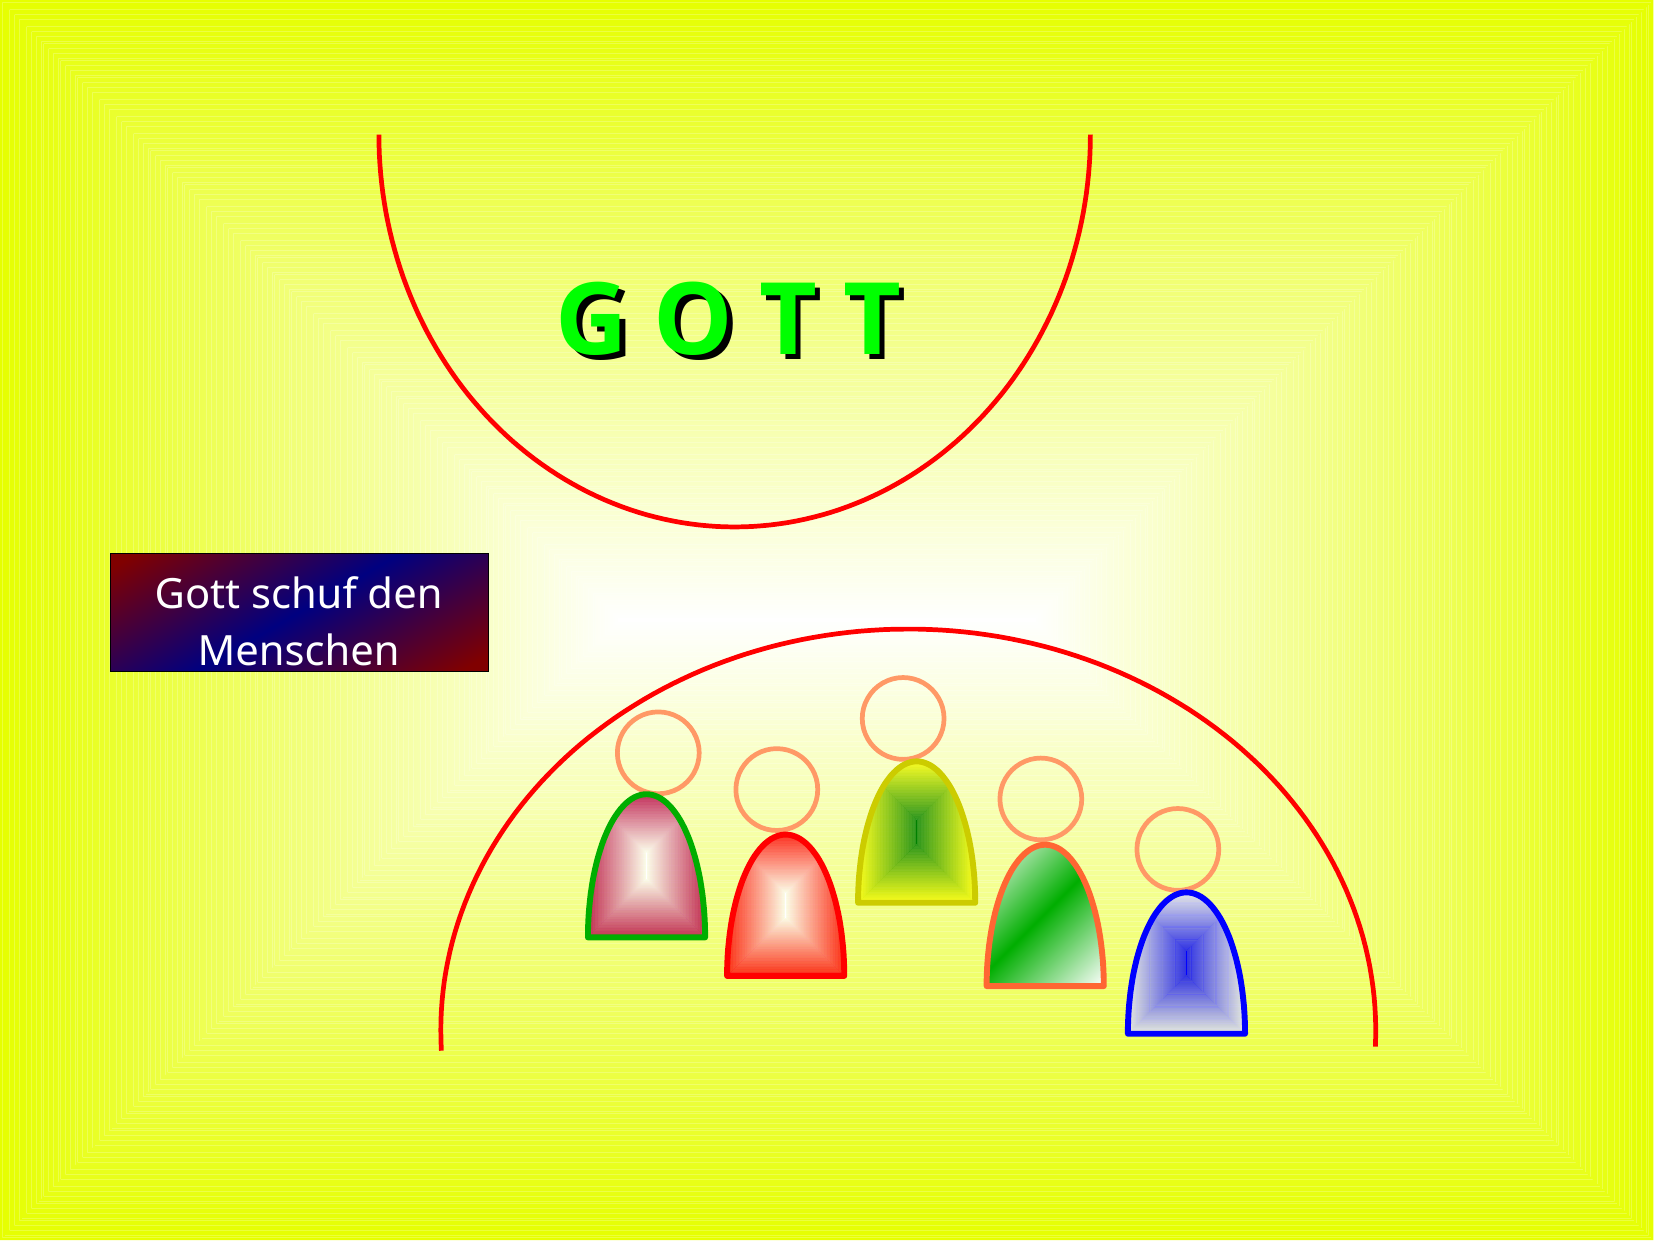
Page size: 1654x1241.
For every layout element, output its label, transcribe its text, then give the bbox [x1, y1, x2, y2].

text_box [587, 794, 706, 938]
text_box [858, 761, 976, 903]
text_box [110, 553, 489, 672]
text_box G O T T [516, 247, 941, 384]
text_box [986, 844, 1104, 987]
text_box [1127, 892, 1246, 1034]
text_box [727, 834, 845, 976]
text_box Gott schuf den Menschen [126, 563, 471, 665]
